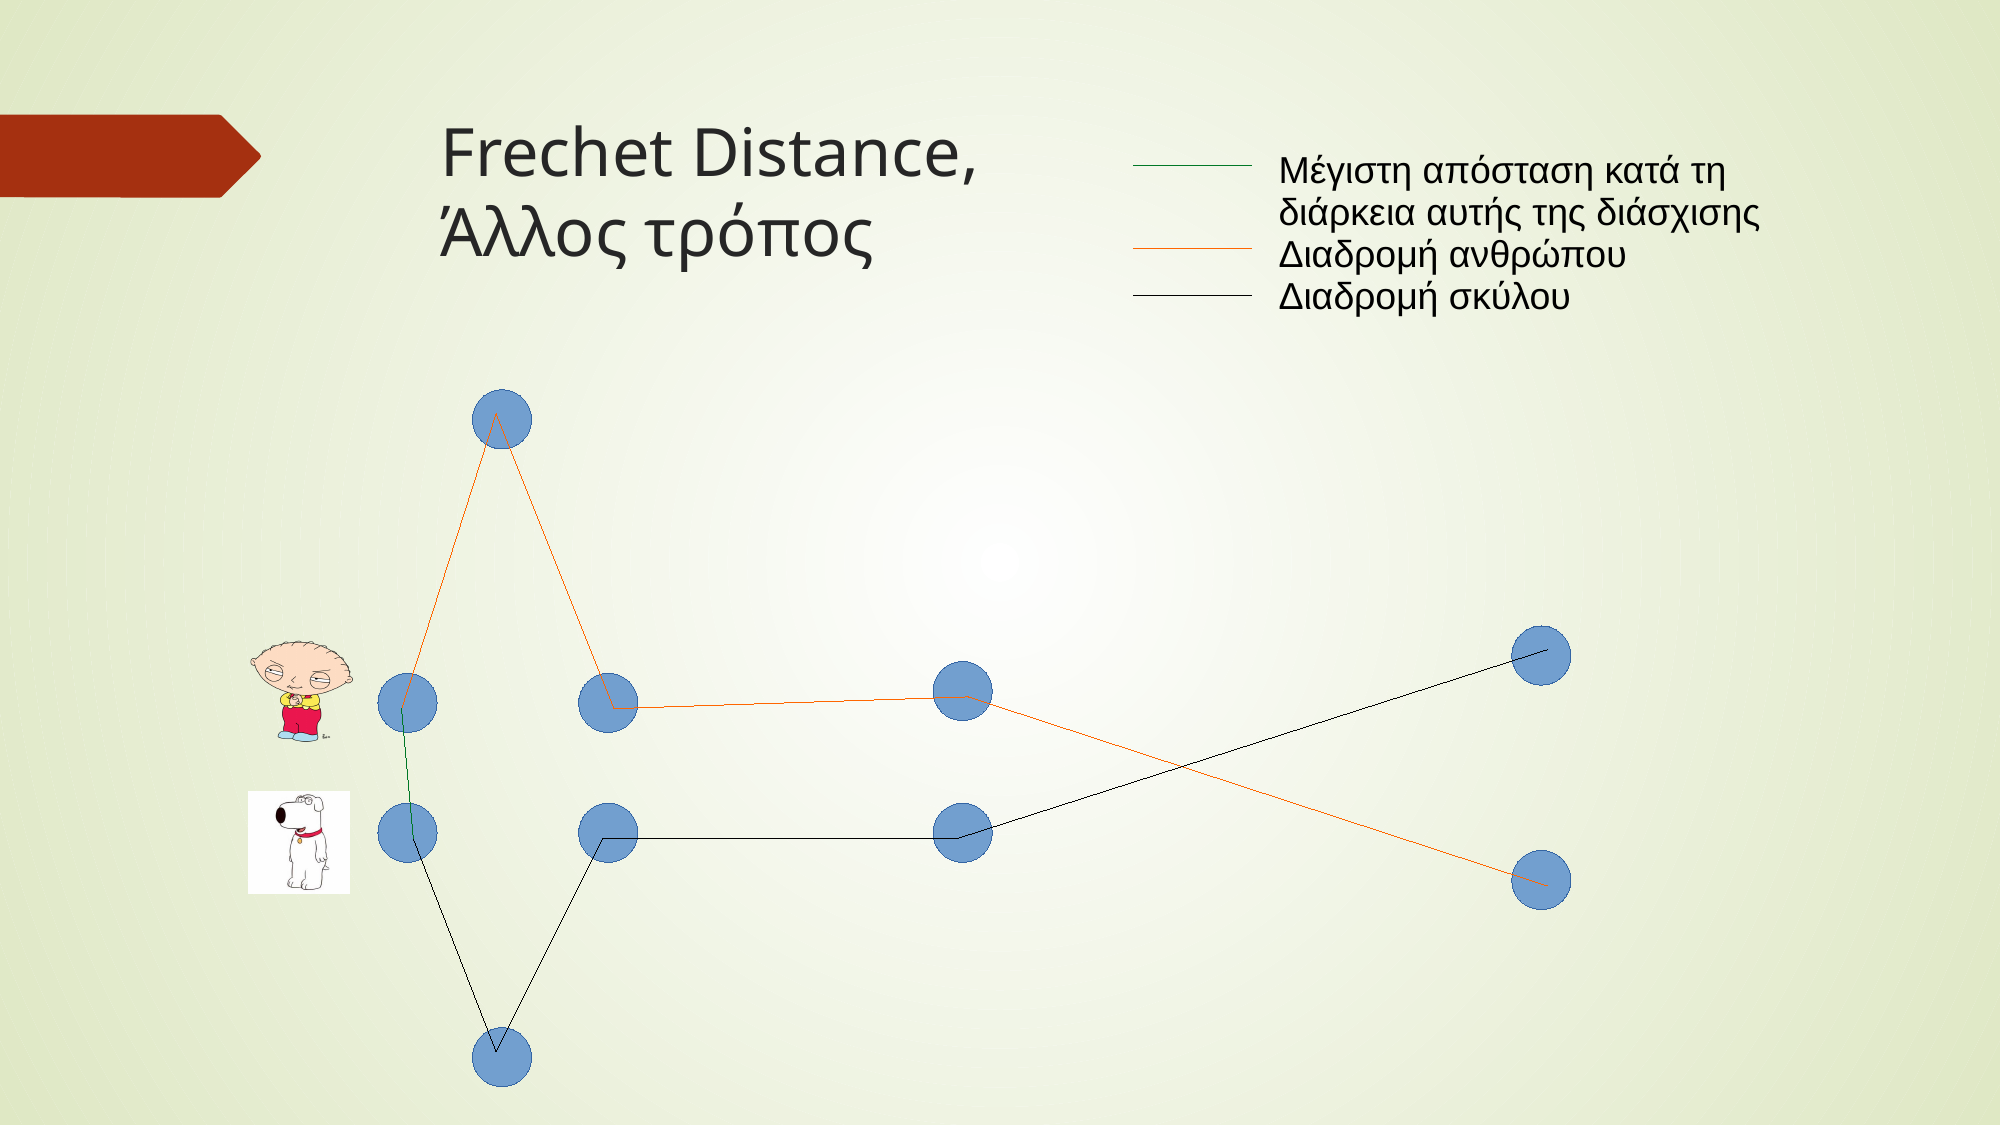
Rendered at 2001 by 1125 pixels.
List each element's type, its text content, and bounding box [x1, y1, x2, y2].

text_box [1511, 625, 1571, 686]
text_box [377, 673, 438, 733]
text_box [1511, 850, 1571, 910]
picture [248, 791, 350, 894]
title Frechet Distance, Άλλος τρόπος [425, 102, 1888, 313]
text_box Μέγιστη απόσταση κατά τη διάρκεια αυτής της διάσχισης Διαδρομή ανθρώπου Διαδρομή σκύλου [1263, 141, 1843, 325]
text_box [933, 661, 993, 721]
text_box [377, 803, 438, 863]
text_box [472, 389, 532, 449]
text_box [933, 803, 993, 863]
text_box [578, 803, 638, 863]
text_box [472, 1027, 532, 1087]
picture [248, 637, 355, 745]
text_box [578, 673, 638, 733]
